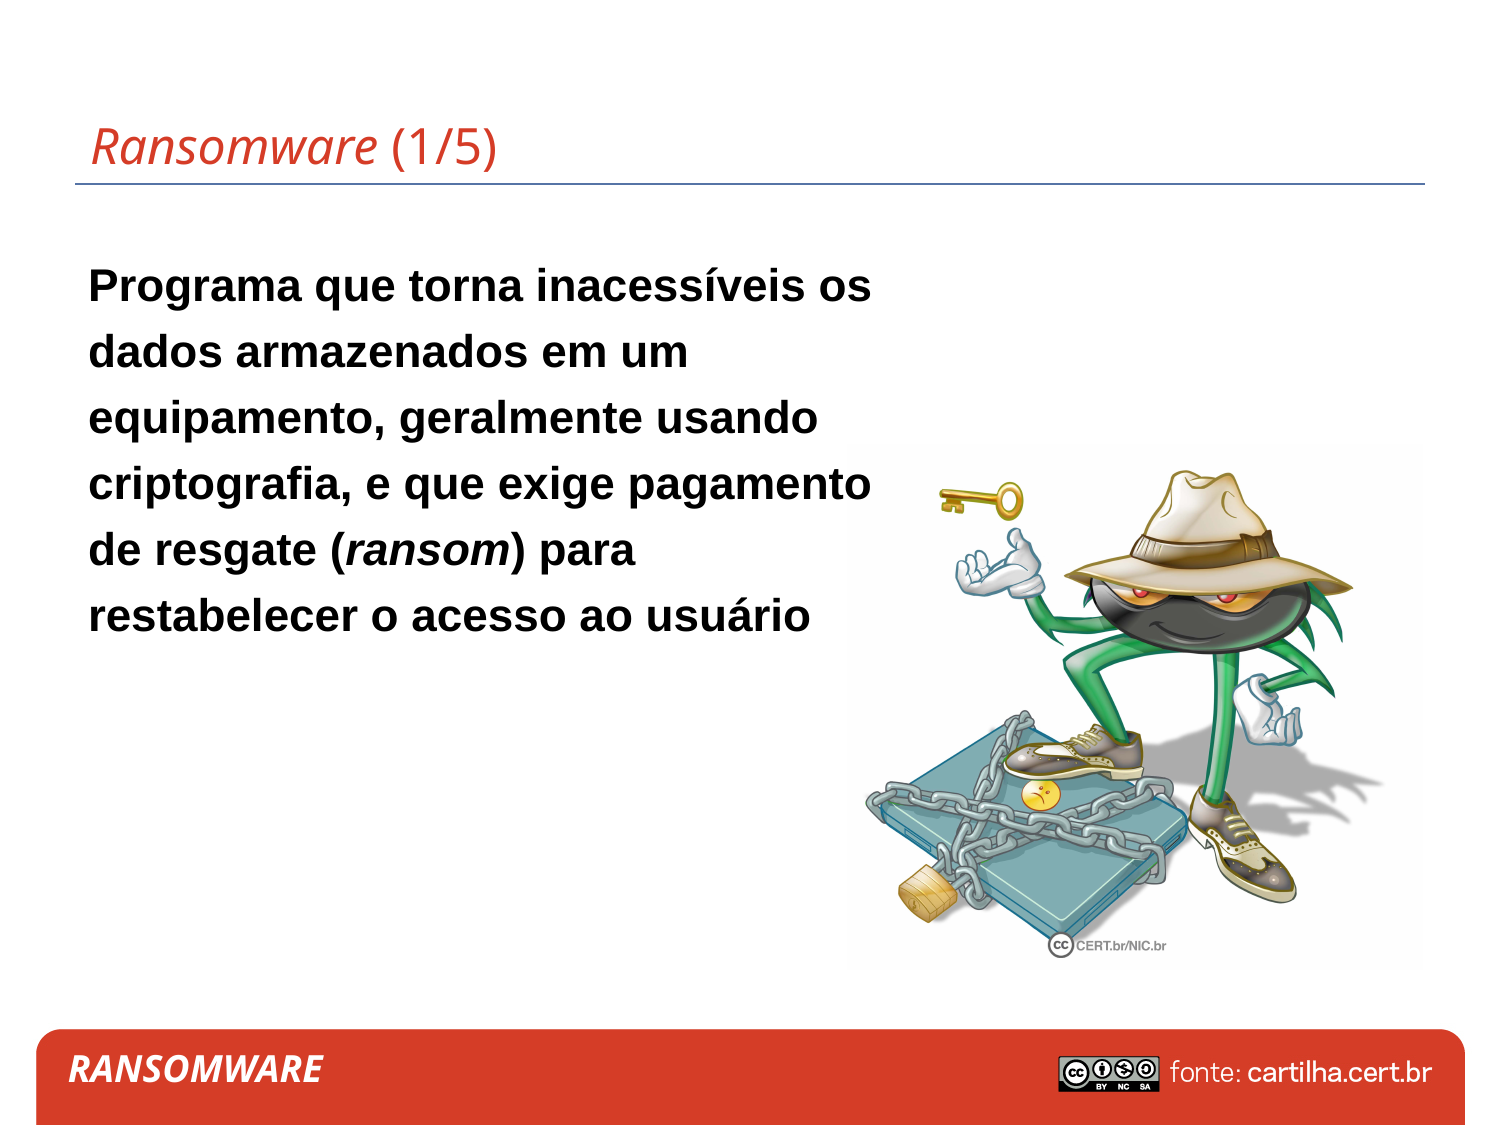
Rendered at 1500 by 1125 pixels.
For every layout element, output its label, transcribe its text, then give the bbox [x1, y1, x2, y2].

title Ransomware (1/5) [75, 54, 1425, 182]
picture [0, 0, 1500, 1125]
text_box Programa que torna inacessíveis os dados armazenados em um equipamento, geralmente usando criptografia, e que exige pagamento de resgate (ransom) para restabelecer o acesso ao usuário [73, 237, 891, 649]
